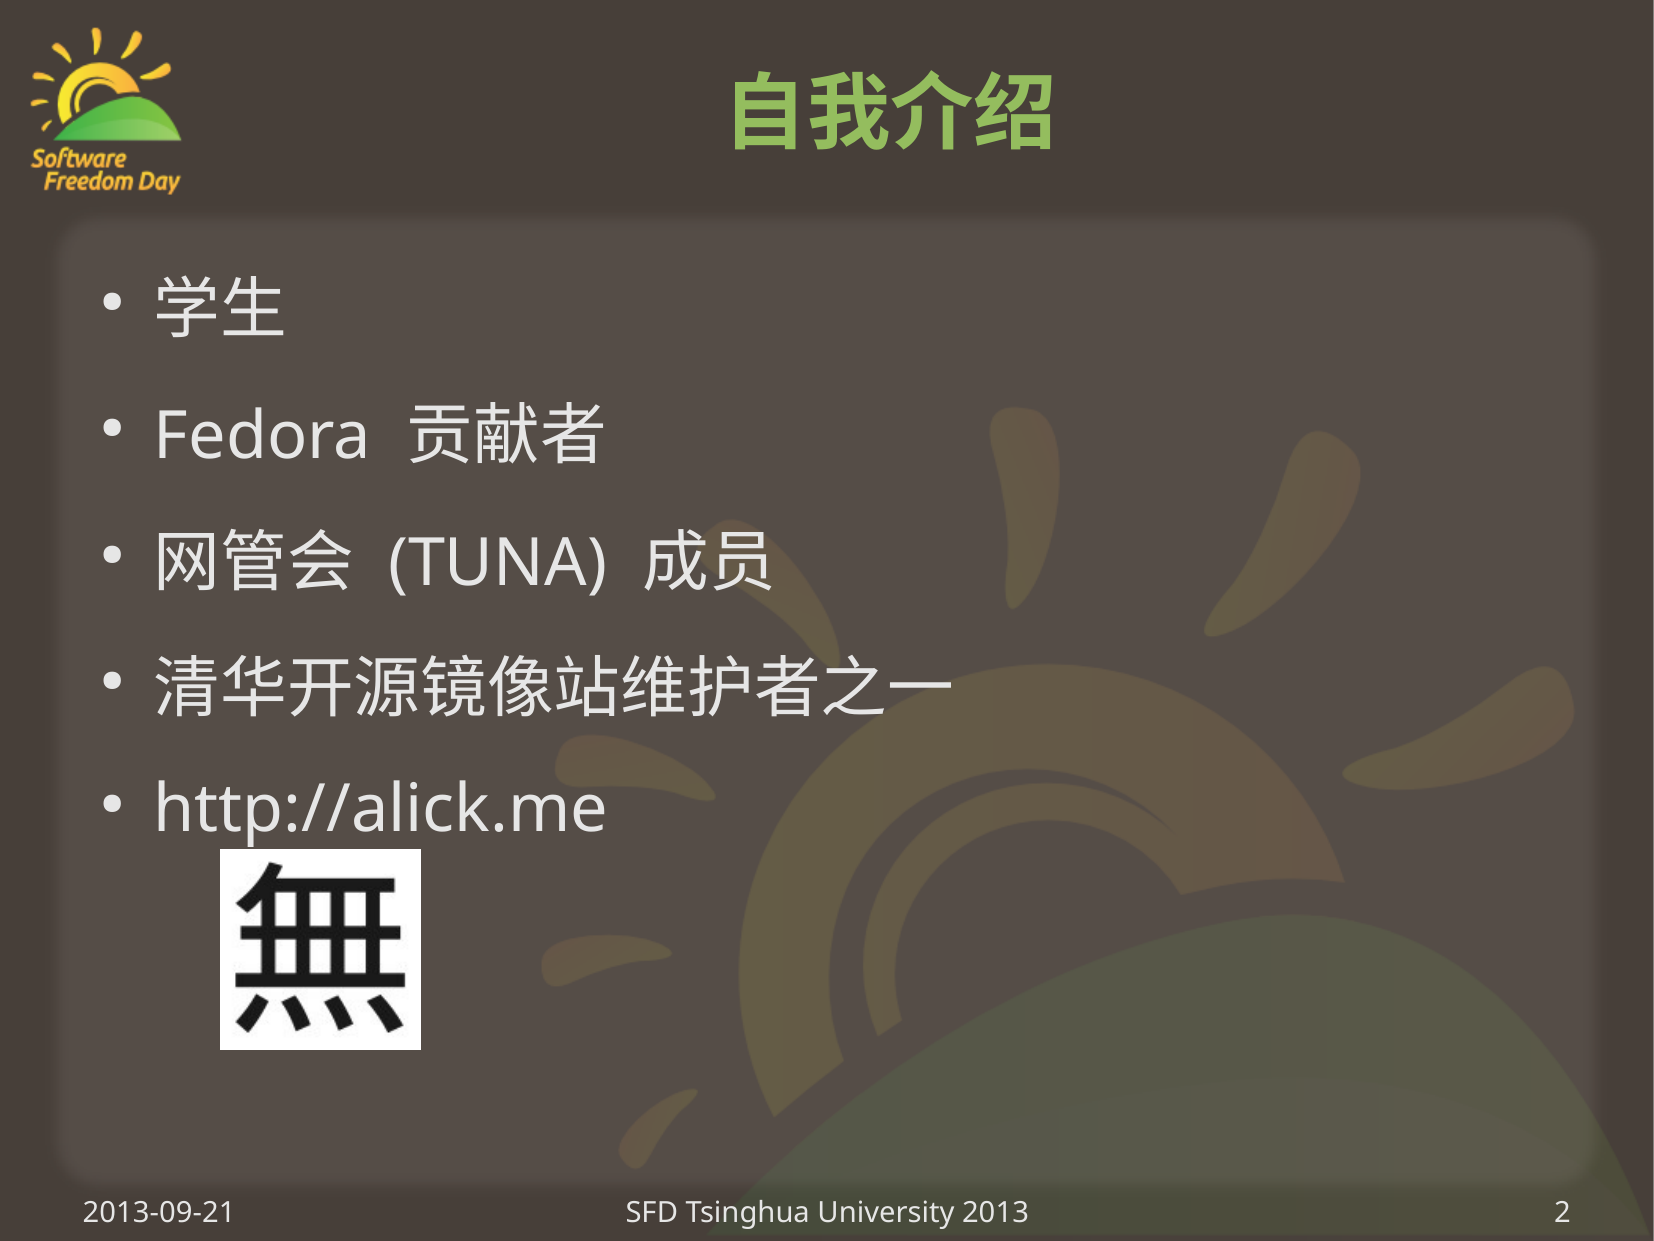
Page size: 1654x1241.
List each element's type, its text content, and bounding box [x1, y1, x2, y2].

picture [0, 0, 1654, 1241]
list 学生 Fedora 贡献者 网管会 (TUNA) 成员 清华开源镜像站维护者之一 http://alick.me [82, 255, 1571, 975]
title 自我介绍 [210, 9, 1571, 205]
